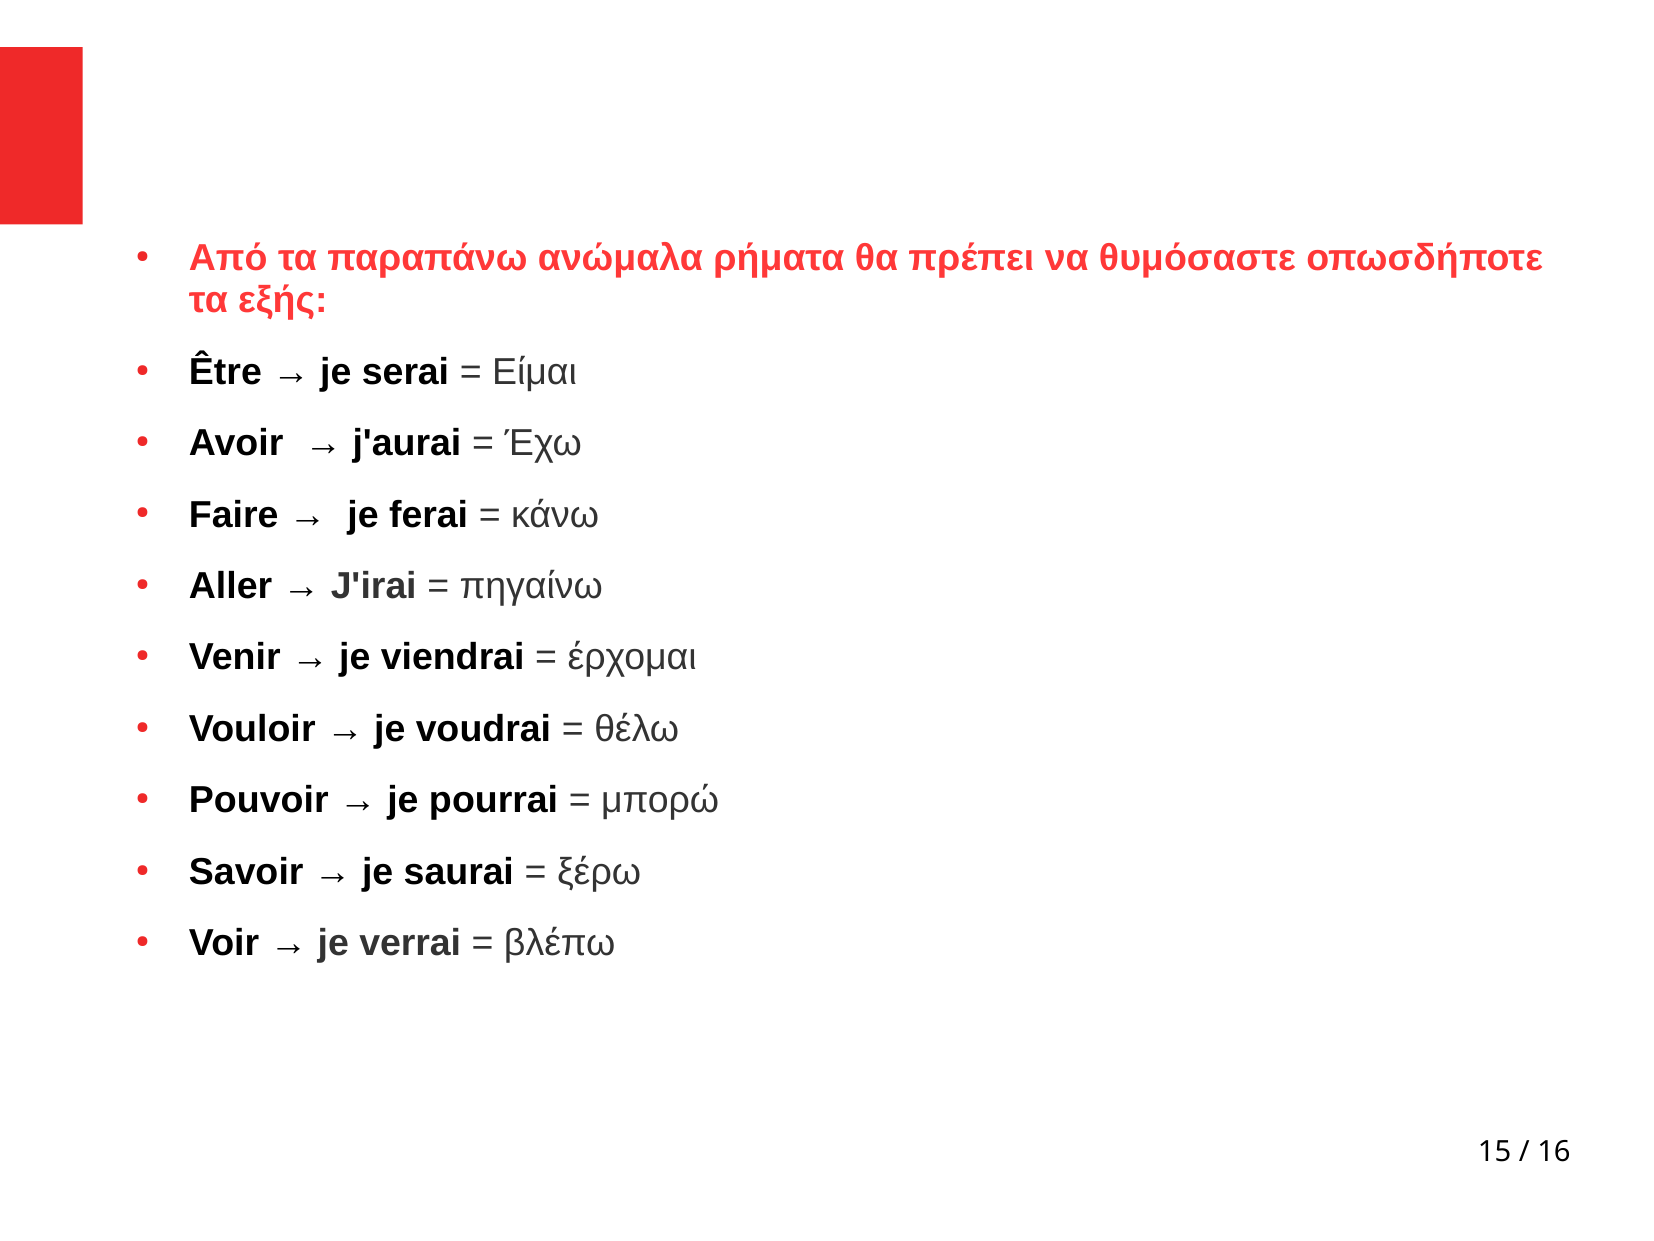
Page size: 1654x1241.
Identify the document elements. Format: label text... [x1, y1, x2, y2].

list Από τα παραπάνω ανώμαλα ρήματα θα πρέπει να θυμόσαστε οπωσδήποτε τα εξής: Être → je serai = Είμαι Avoir → j'aurai = Έχω Faire → je ferai = κάνω Aller → J'irai = πηγαίνω Venir → je viendrai = έρχομαι Vouloir → je voudrai = θέλω Pouvoir → je pourrai = μπορώ Savoir → je saurai = ξέρω Voir → je verrai = βλέπω [118, 165, 1545, 1004]
